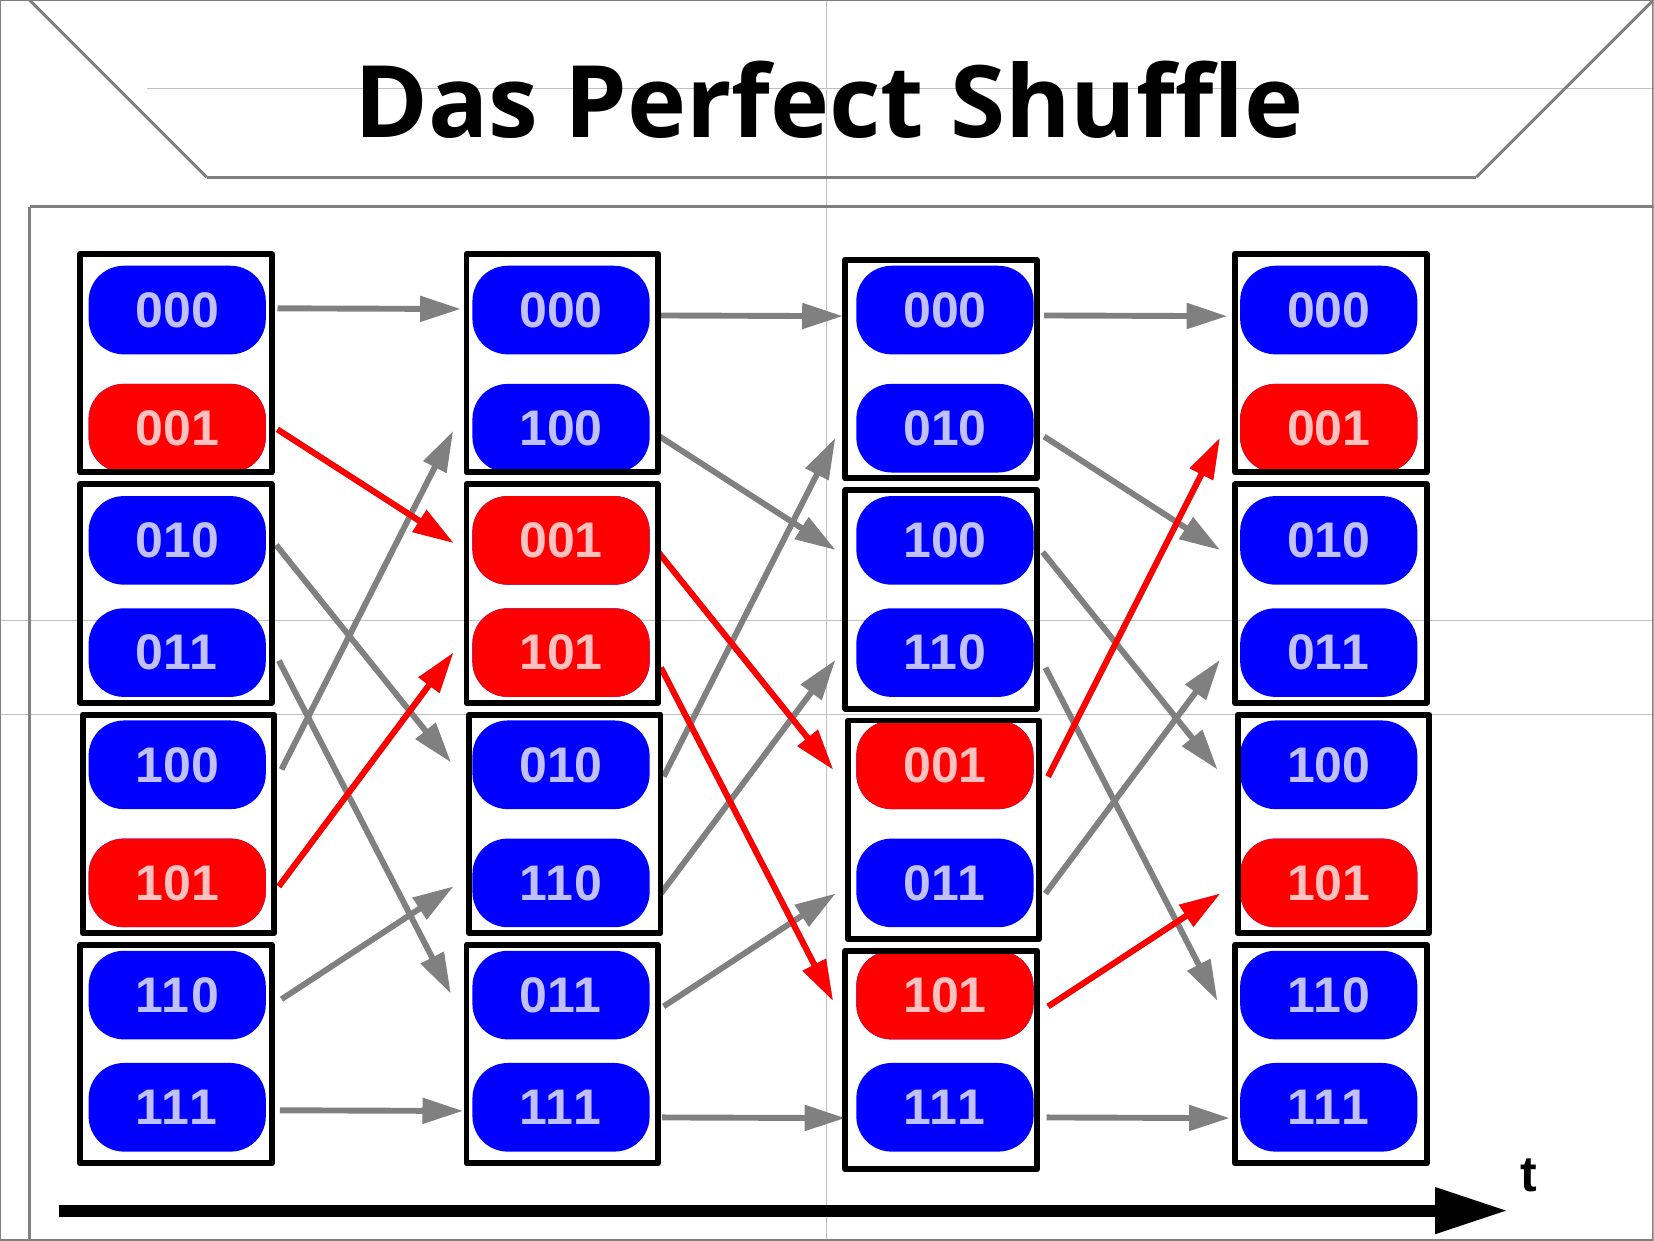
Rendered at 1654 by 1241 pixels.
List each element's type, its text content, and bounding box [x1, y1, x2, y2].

text_box 000 [472, 265, 650, 355]
text_box 010 [856, 383, 1034, 473]
text_box 101 [88, 838, 266, 928]
text_box 110 [472, 838, 650, 928]
text_box 011 [856, 838, 1034, 928]
text_box 100 [472, 383, 650, 469]
text_box 111 [856, 1062, 1034, 1152]
text_box 011 [1240, 608, 1418, 697]
text_box 011 [472, 950, 650, 1040]
text_box 110 [1240, 950, 1418, 1040]
text_box 111 [472, 1062, 650, 1152]
text_box 101 [472, 608, 650, 697]
text_box 010 [88, 496, 266, 585]
text_box 110 [856, 608, 1034, 697]
text_box 000 [1240, 265, 1418, 355]
text_box 101 [856, 954, 1034, 1040]
text_box t [1505, 1138, 1565, 1211]
text_box 100 [856, 496, 1034, 585]
text_box 000 [88, 265, 266, 355]
text_box 001 [1240, 383, 1418, 469]
text_box 001 [88, 383, 266, 469]
text_box 110 [88, 950, 266, 1040]
text_box 111 [1240, 1062, 1418, 1152]
text_box 001 [856, 723, 1034, 810]
text_box 101 [1241, 838, 1418, 928]
text_box 010 [1240, 496, 1418, 585]
text_box Das Perfect Shuffle [415, 23, 1244, 153]
text_box 000 [856, 265, 1034, 355]
text_box 011 [88, 608, 266, 697]
text_box 001 [472, 496, 650, 585]
text_box 010 [472, 720, 650, 810]
text_box 100 [1241, 720, 1418, 810]
text_box 111 [88, 1062, 266, 1152]
text_box 100 [88, 720, 266, 810]
